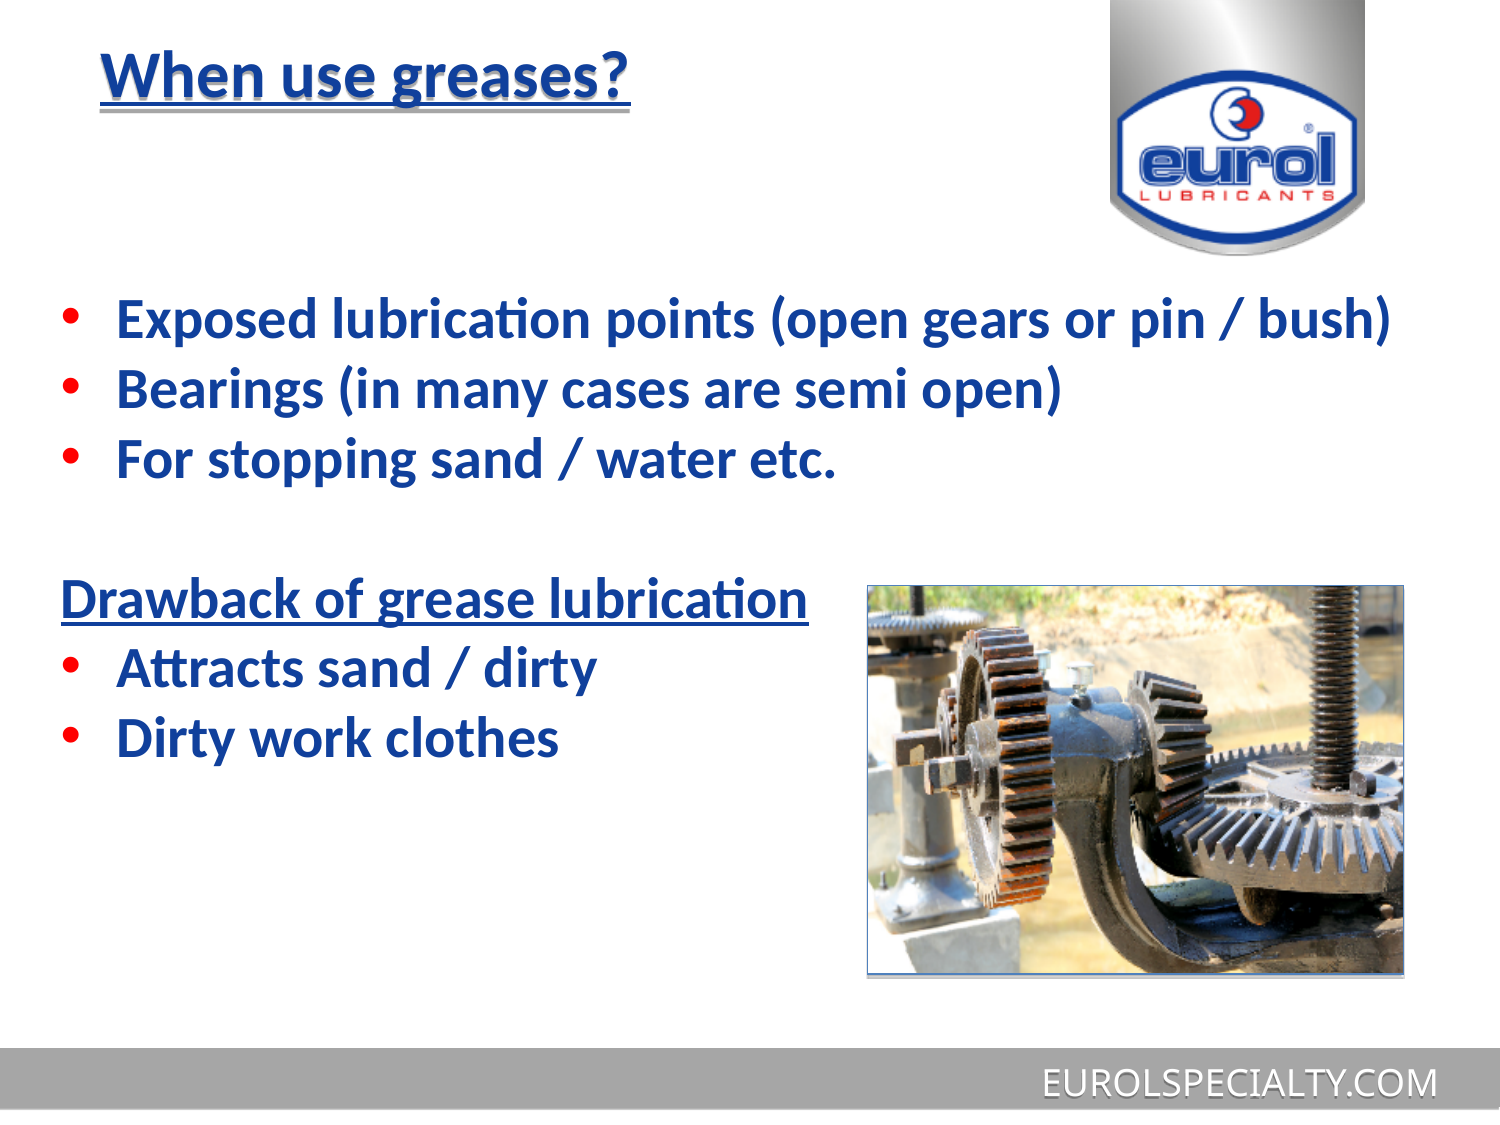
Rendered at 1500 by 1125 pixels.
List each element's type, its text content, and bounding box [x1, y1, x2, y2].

picture [868, 586, 1403, 974]
list Exposed lubrication points (open gears or pin / bush) Bearings (in many cases are semi open) For stopping sand / water etc. Drawback of grease lubrication Attracts sand / dirty Dirty work clothes [60, 280, 1440, 1067]
text_box When use greases? [100, 30, 1058, 141]
